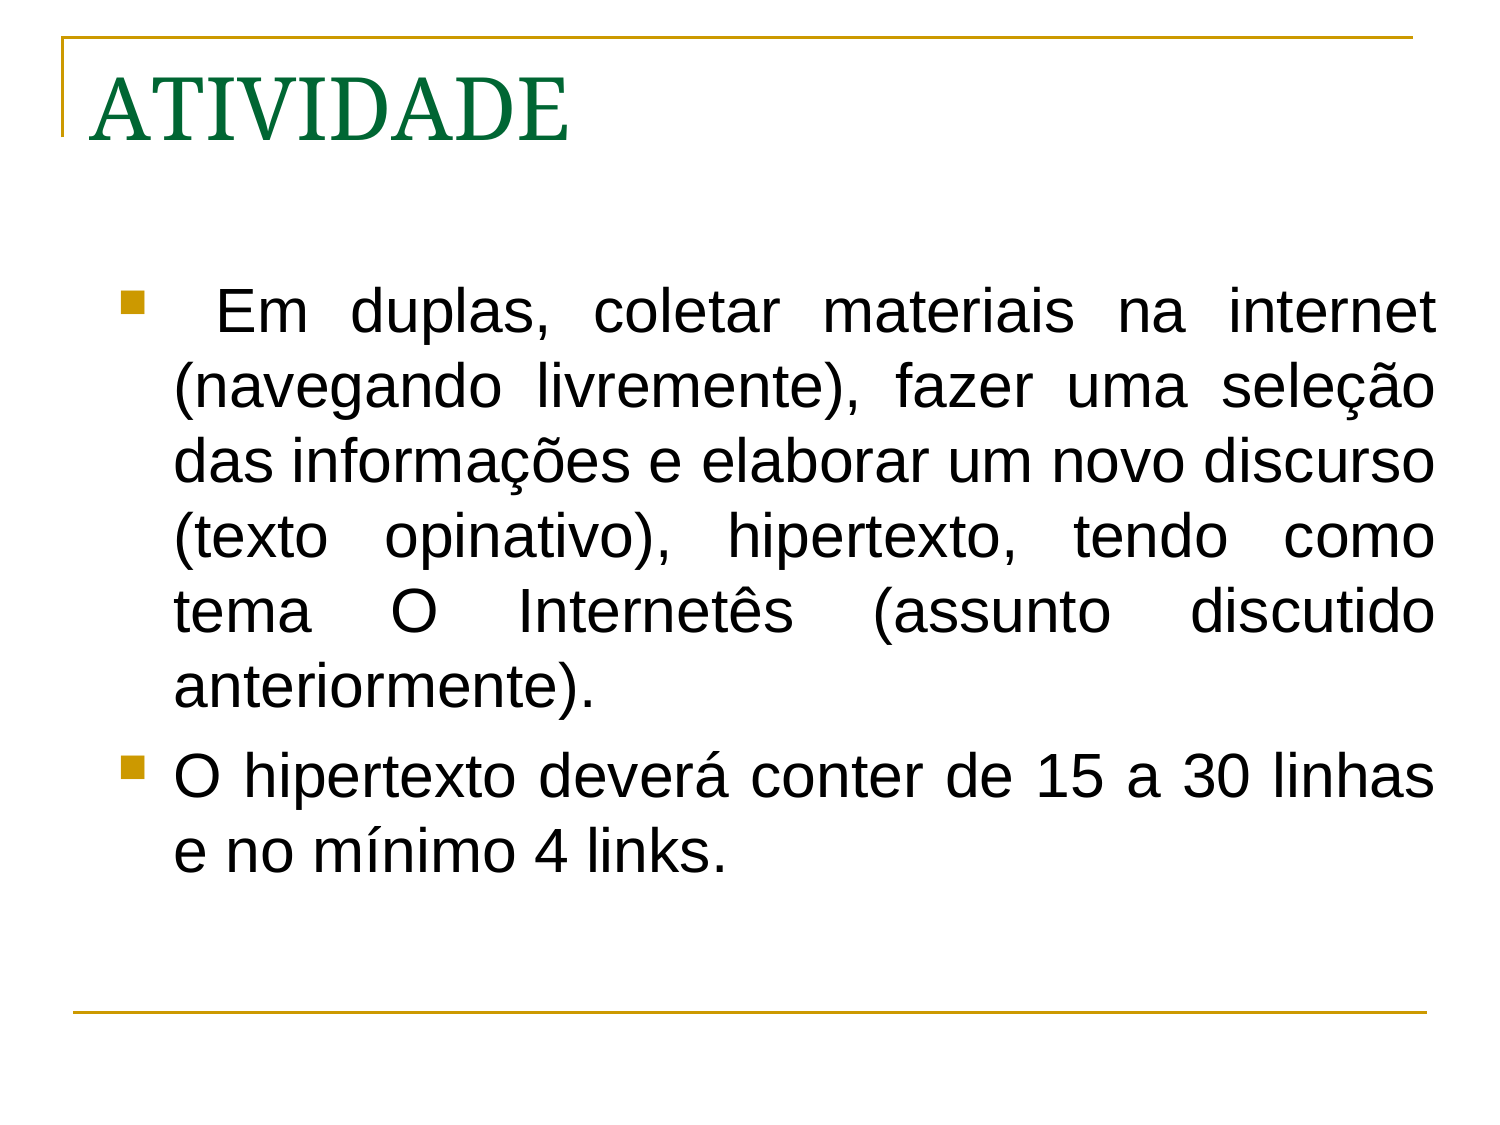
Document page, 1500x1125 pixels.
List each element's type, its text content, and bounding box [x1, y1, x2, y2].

list Em duplas, coletar materiais na internet (navegando livremente), fazer uma seleção das informações e elaborar um novo discurso (texto opinativo), hipertexto, tendo como tema O Internetês (assunto discutido anteriormente). O hipertexto deverá conter de 15 a 30 linhas e no mínimo 4 links. [102, 262, 1453, 1006]
title ATIVIDADE [75, 45, 1426, 233]
